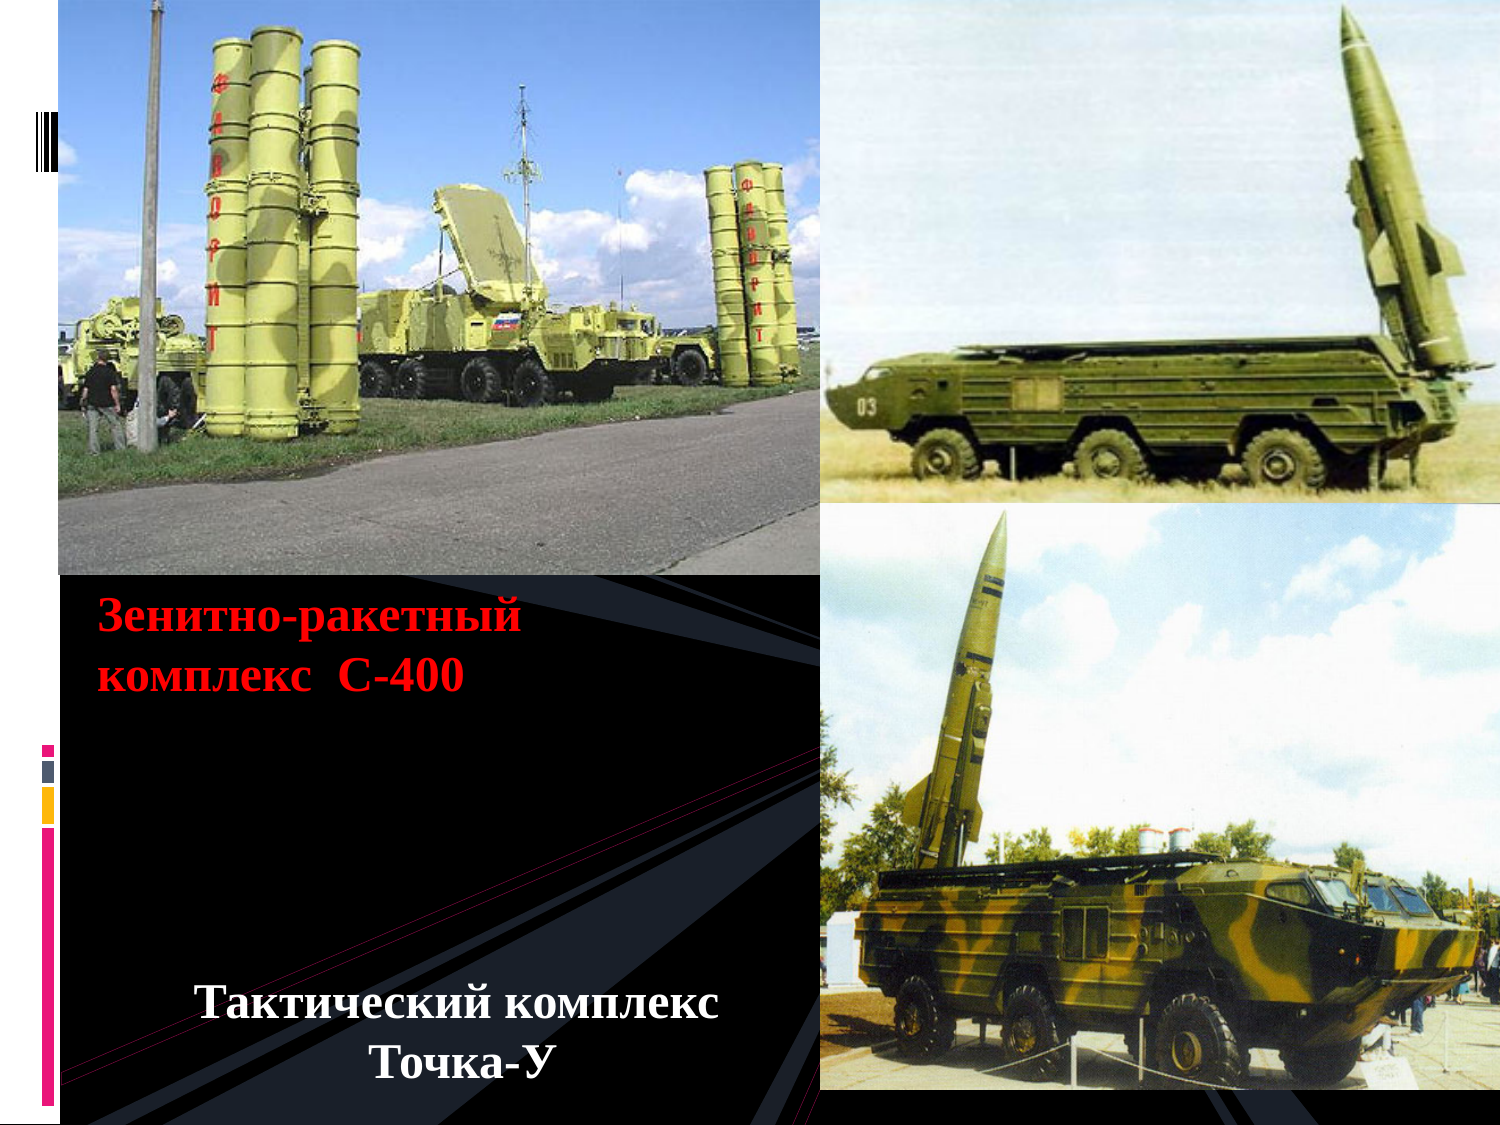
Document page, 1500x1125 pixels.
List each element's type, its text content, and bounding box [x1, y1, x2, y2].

picture [58, 0, 1500, 1090]
text_box Тактический комплекс Точка-У [128, 960, 797, 1098]
text_box Зенитно-ракетный комплекс С-400 [82, 574, 751, 711]
